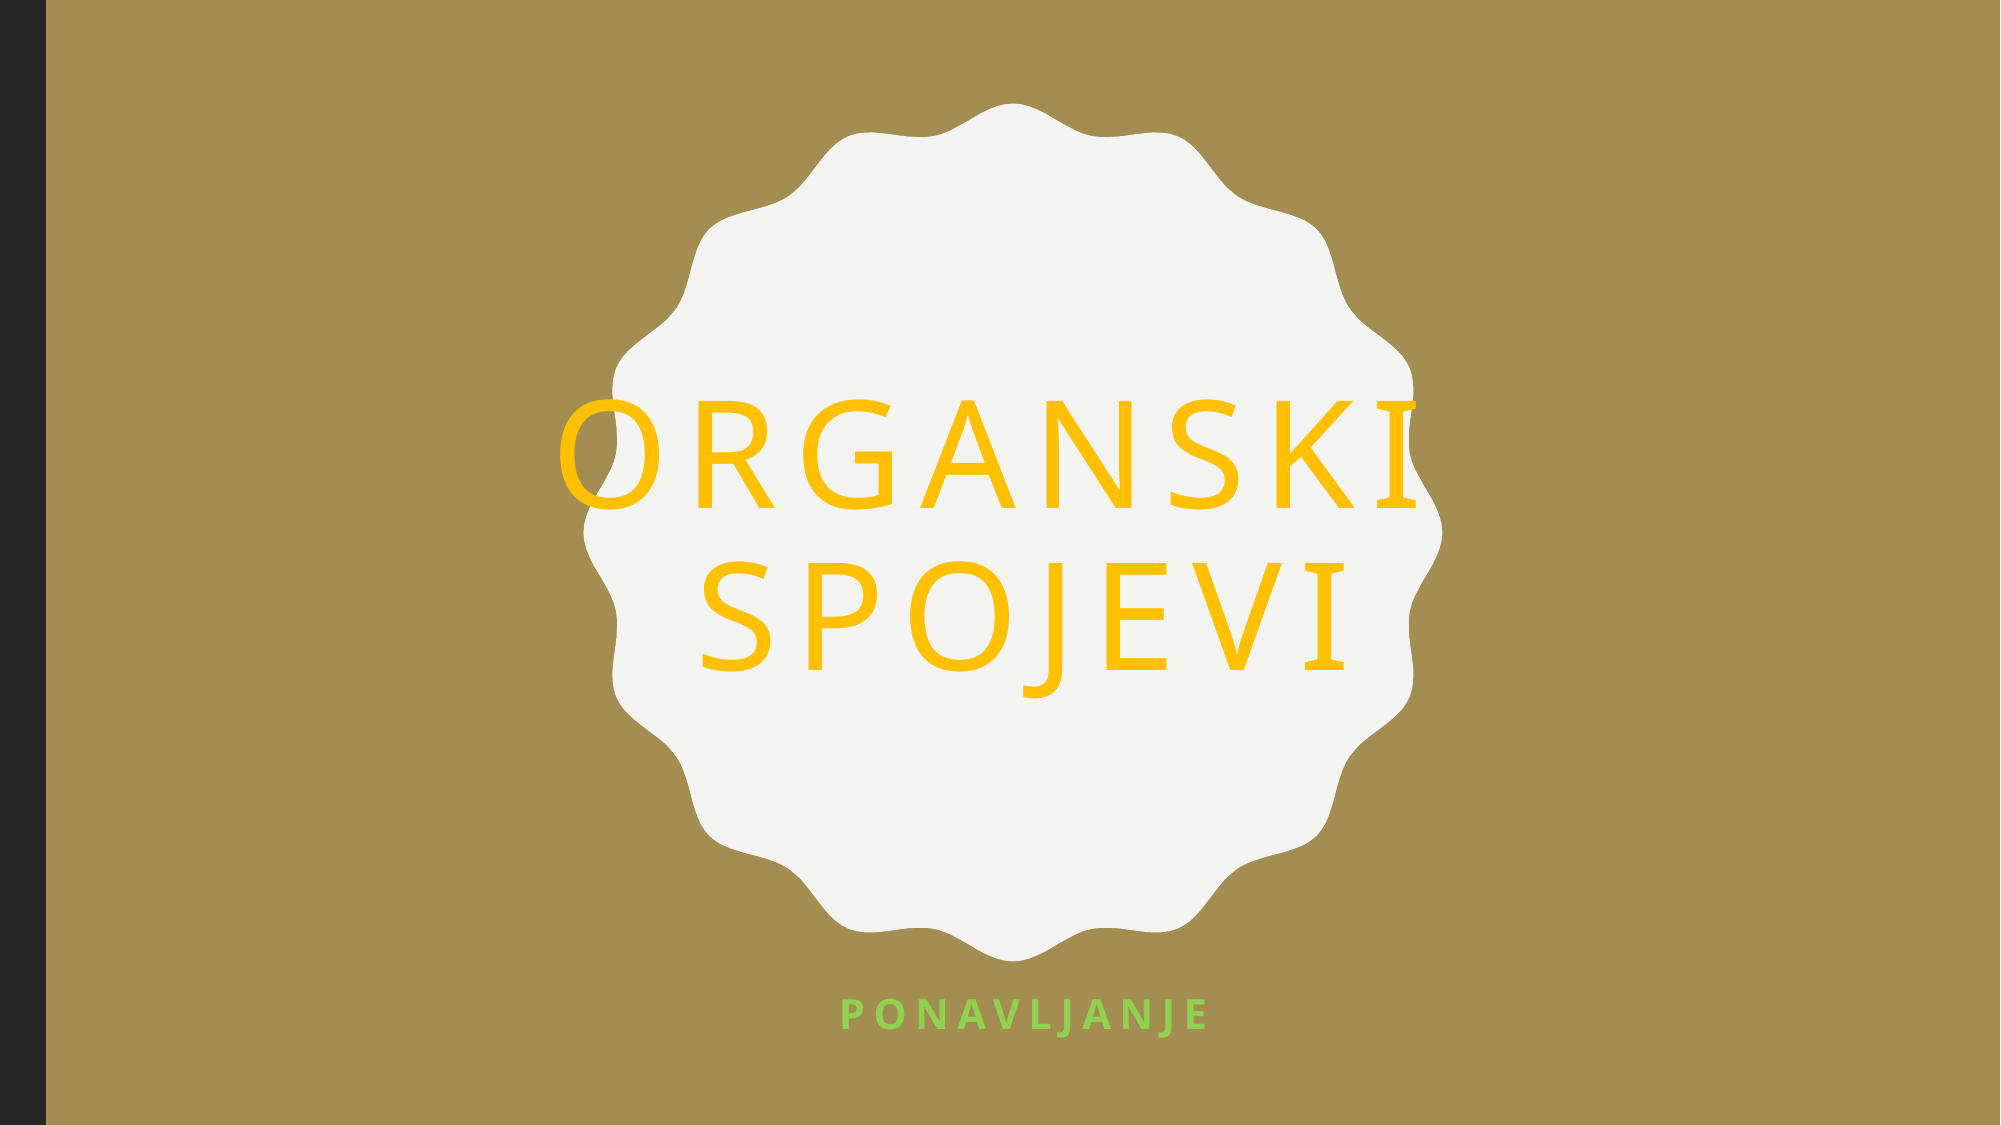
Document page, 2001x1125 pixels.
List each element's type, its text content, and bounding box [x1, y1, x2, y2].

title Organski spojevi [176, 180, 1870, 902]
subtitle ponavljanje [363, 980, 1684, 1103]
